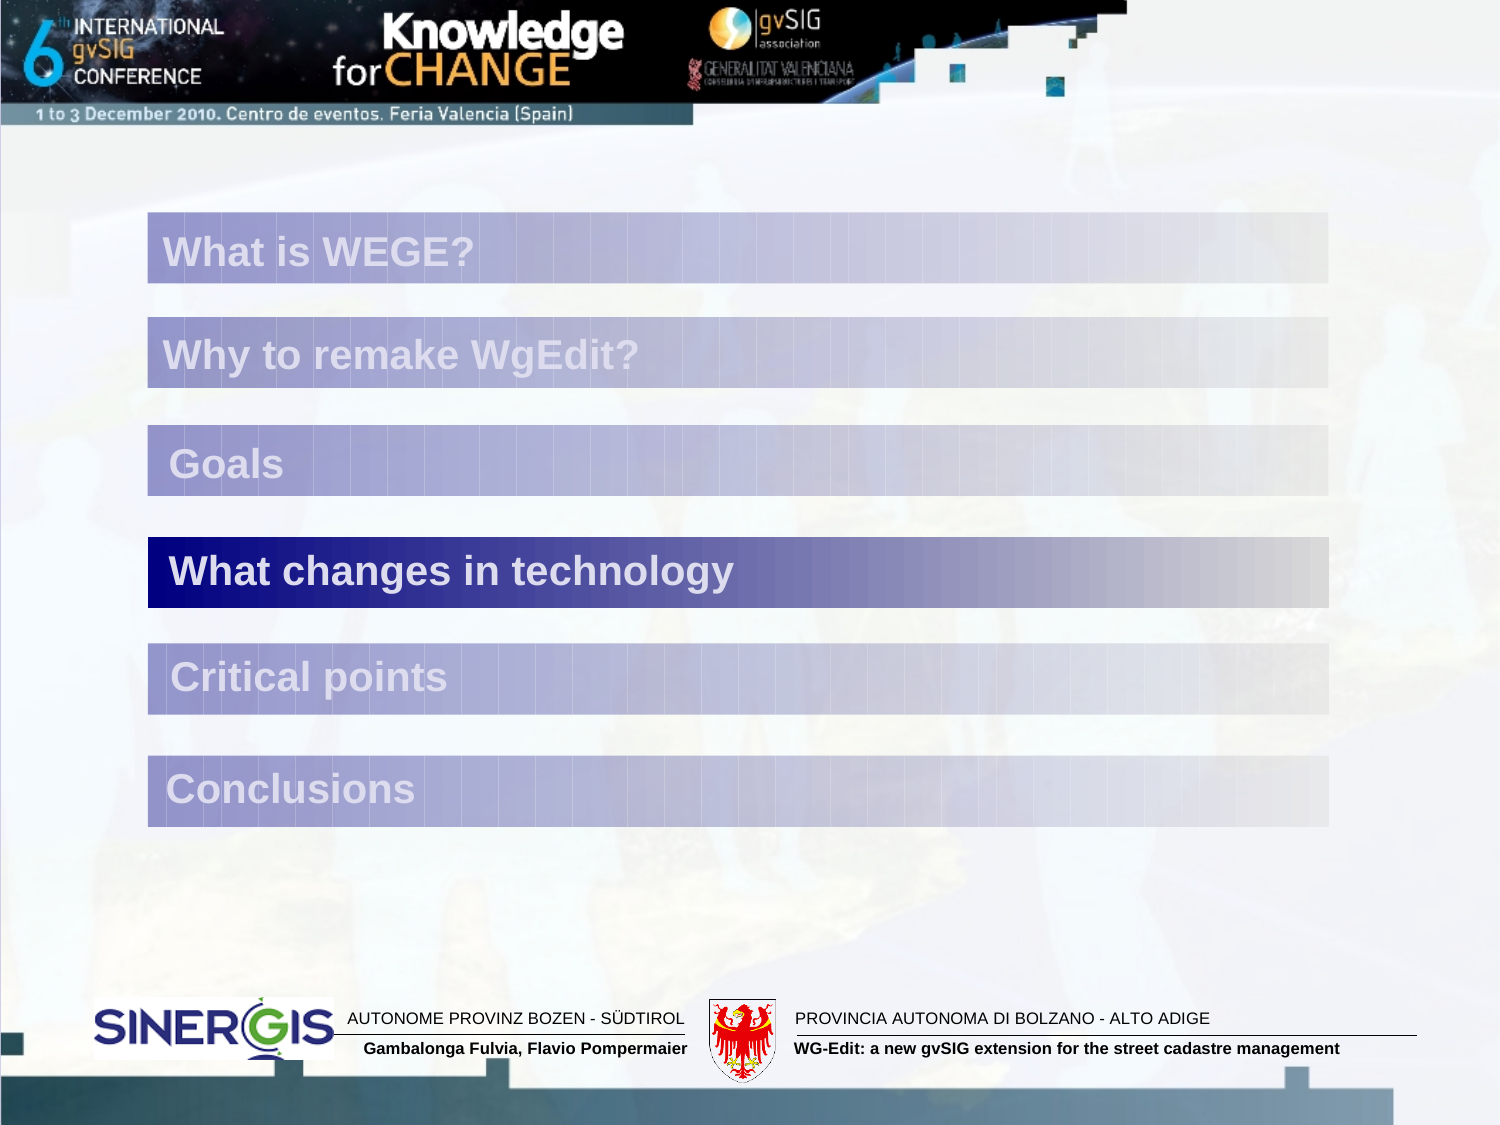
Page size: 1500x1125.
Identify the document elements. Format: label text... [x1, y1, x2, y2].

text_box What is WEGE? [147, 222, 845, 284]
text_box [147, 317, 1329, 388]
text_box [147, 212, 1329, 284]
text_box [147, 755, 1329, 827]
text_box Why to remake WgEdit? [147, 324, 845, 387]
text_box [147, 425, 1329, 496]
picture [0, 0, 1500, 1125]
text_box What changes in technology [153, 540, 975, 603]
text_box [147, 537, 1329, 609]
text_box Conclusions [150, 759, 502, 821]
text_box Critical points [155, 647, 656, 709]
text_box Goals [153, 434, 851, 496]
text_box [147, 643, 1329, 715]
